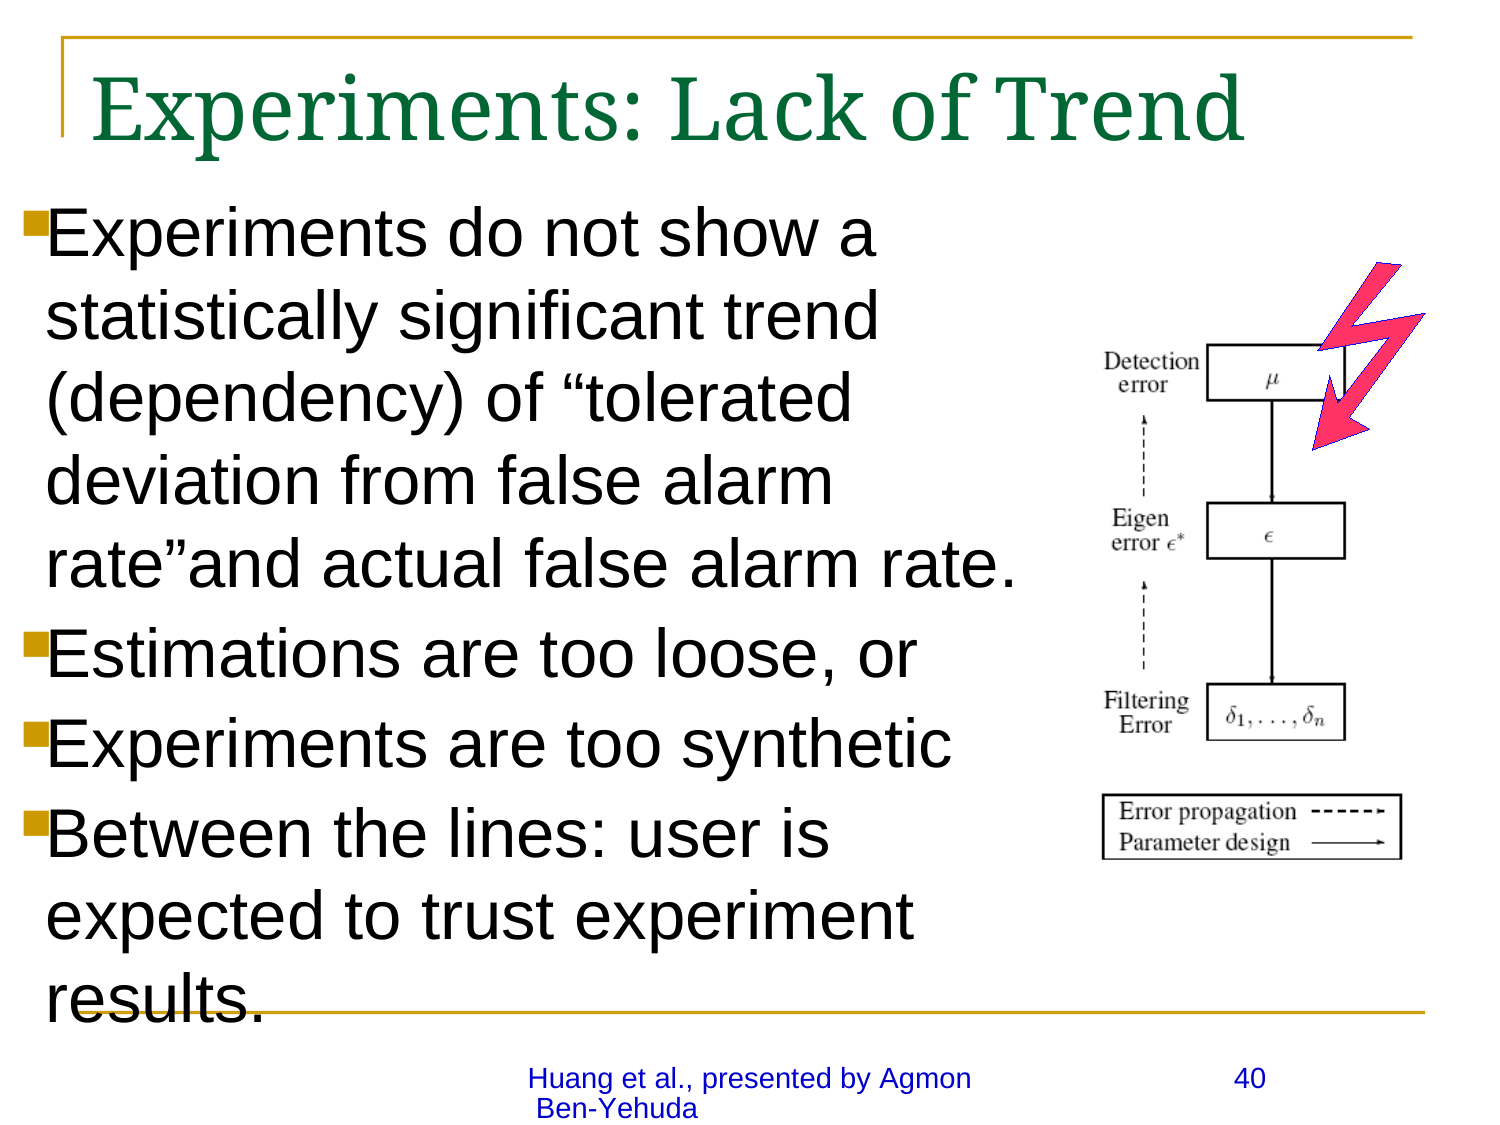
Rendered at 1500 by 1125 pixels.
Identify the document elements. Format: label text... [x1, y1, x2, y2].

title Experiments: Lack of Trend [75, 45, 1426, 225]
list Experiments do not show a statistically significant trend (dependency) of “tolerated deviation from false alarm rate”and actual false alarm rate. Estimations are too loose, or Experiments are too synthetic Between the lines: user is expected to trust experiment results. [5, 179, 1088, 1080]
text_box [1312, 262, 1426, 451]
picture [1087, 337, 1411, 863]
